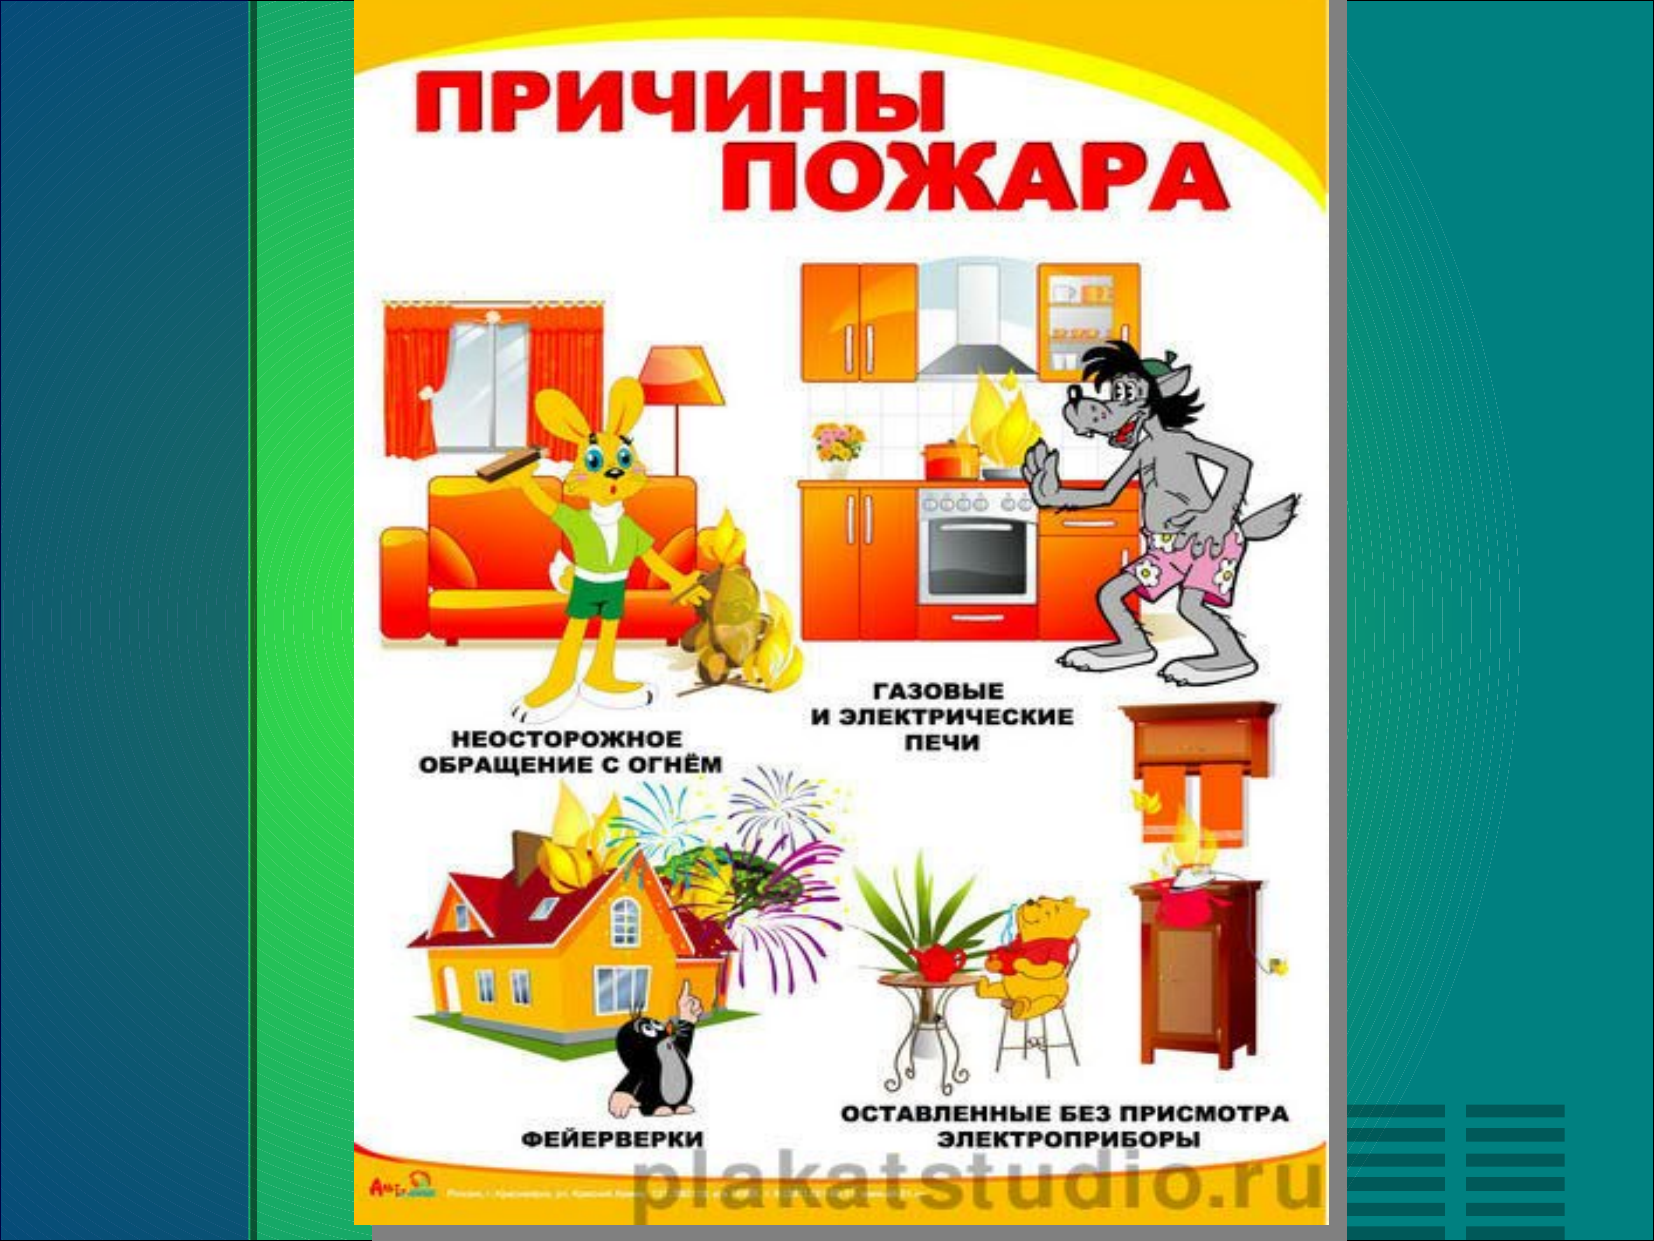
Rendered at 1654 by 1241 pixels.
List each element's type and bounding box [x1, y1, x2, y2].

picture [354, 0, 1329, 1225]
